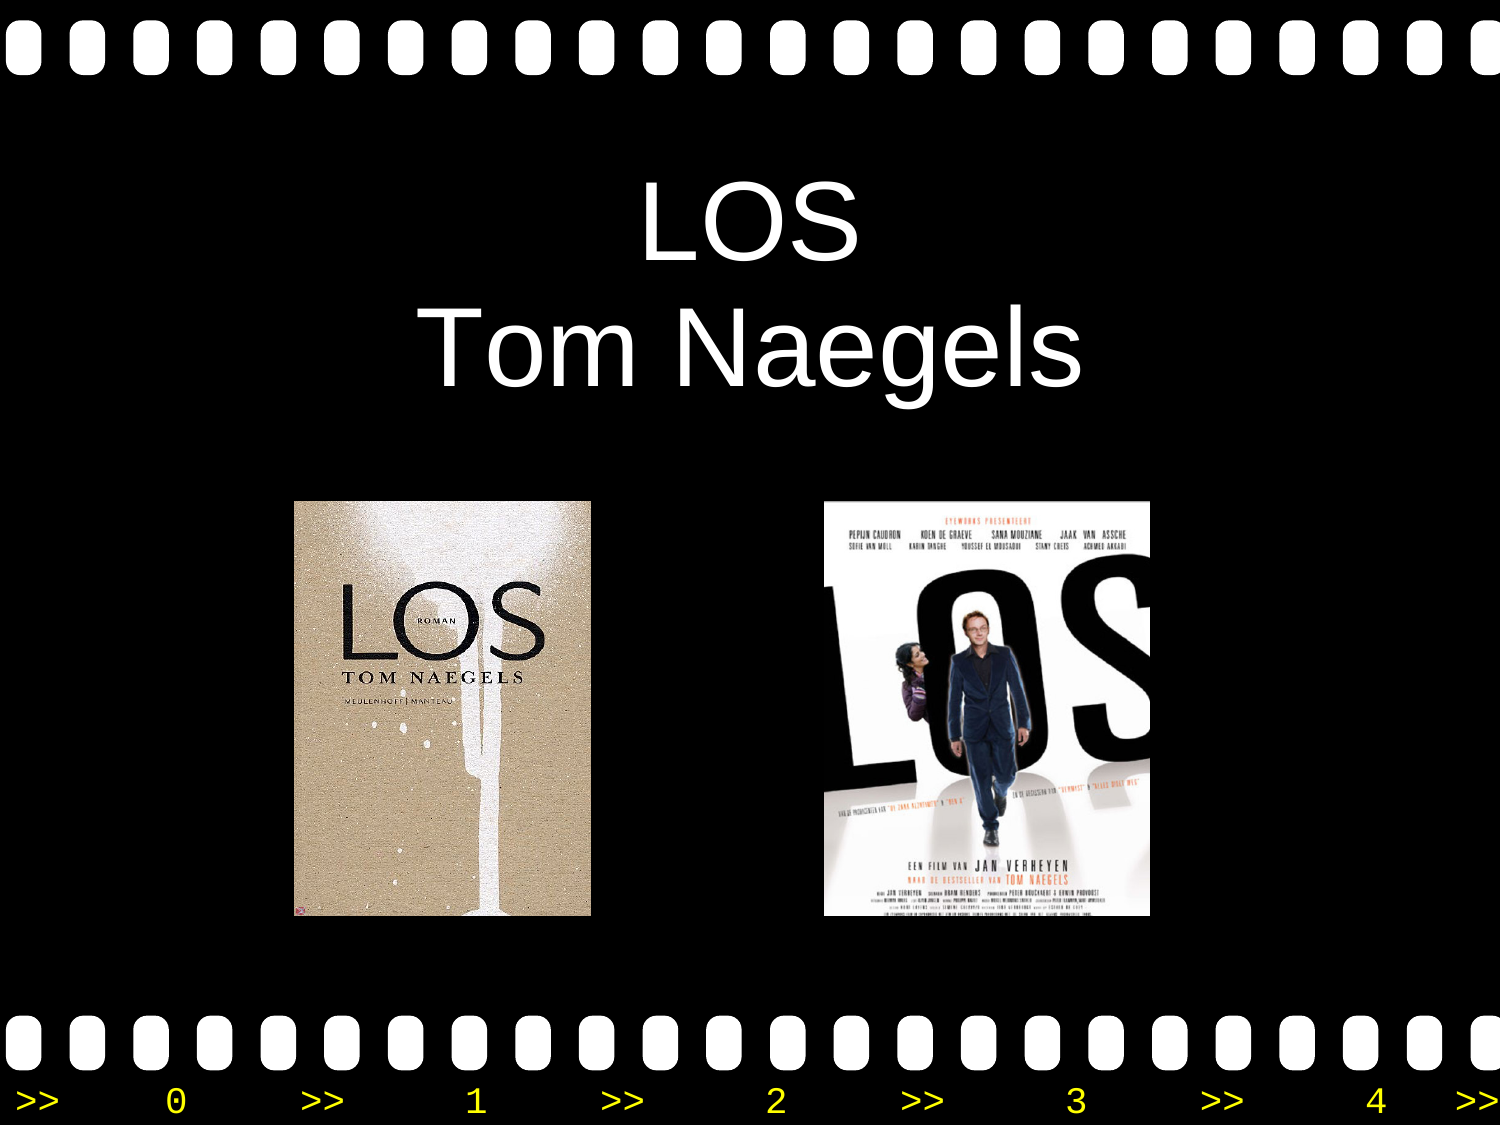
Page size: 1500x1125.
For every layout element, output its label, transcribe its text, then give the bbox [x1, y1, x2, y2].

picture [294, 501, 591, 916]
picture [824, 501, 1150, 916]
title LOS Tom Naegels [112, 147, 1388, 422]
